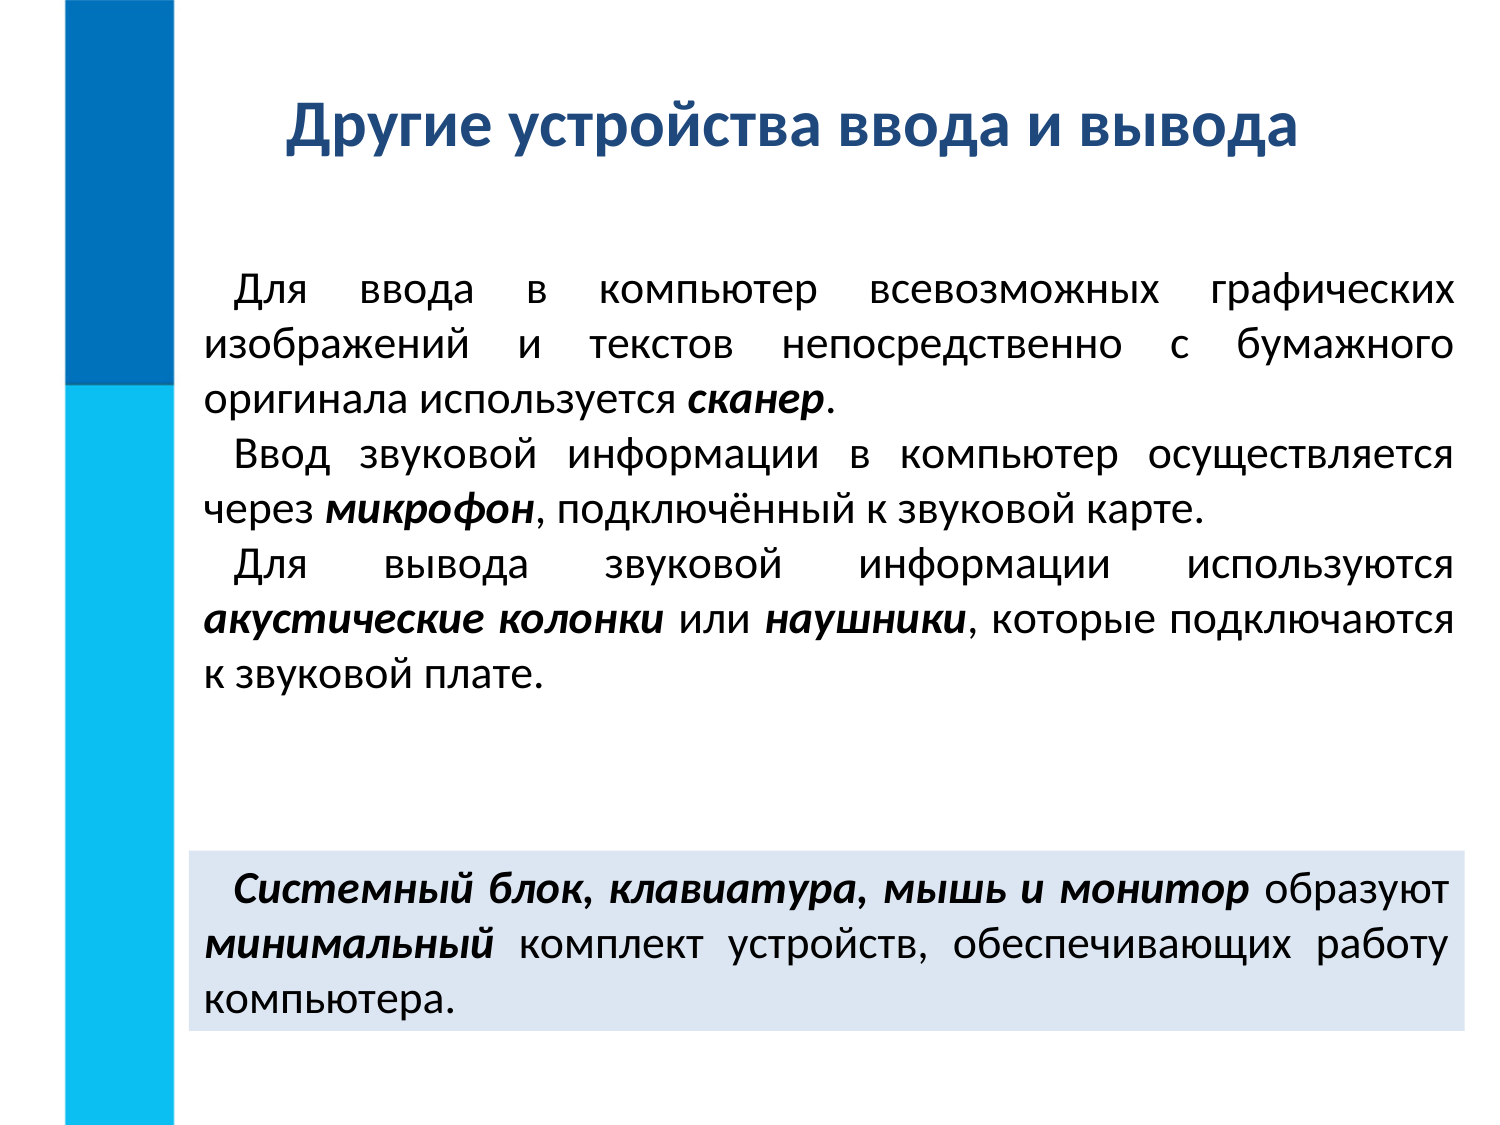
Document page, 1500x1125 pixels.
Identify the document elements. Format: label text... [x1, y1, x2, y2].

text_box Для ввода в компьютер всевозможных графических изображений и текстов непосредственно с бумажного оригинала используется сканер. Ввод звуковой информации в компьютер осуществляется через микрофон, подключённый к звуковой карте. Для вывода звуковой информации используются акустические колонки или наушники, которые подключаются к звуковой плате. [188, 249, 1471, 706]
text_box Системный блок, клавиатура, мышь и монитор образуют минимальный комплект устройств, обеспечивающих работу компьютера. [188, 850, 1465, 1031]
text_box Другие устройства ввода и вывода [166, 68, 1421, 173]
picture [0, 0, 1500, 1125]
